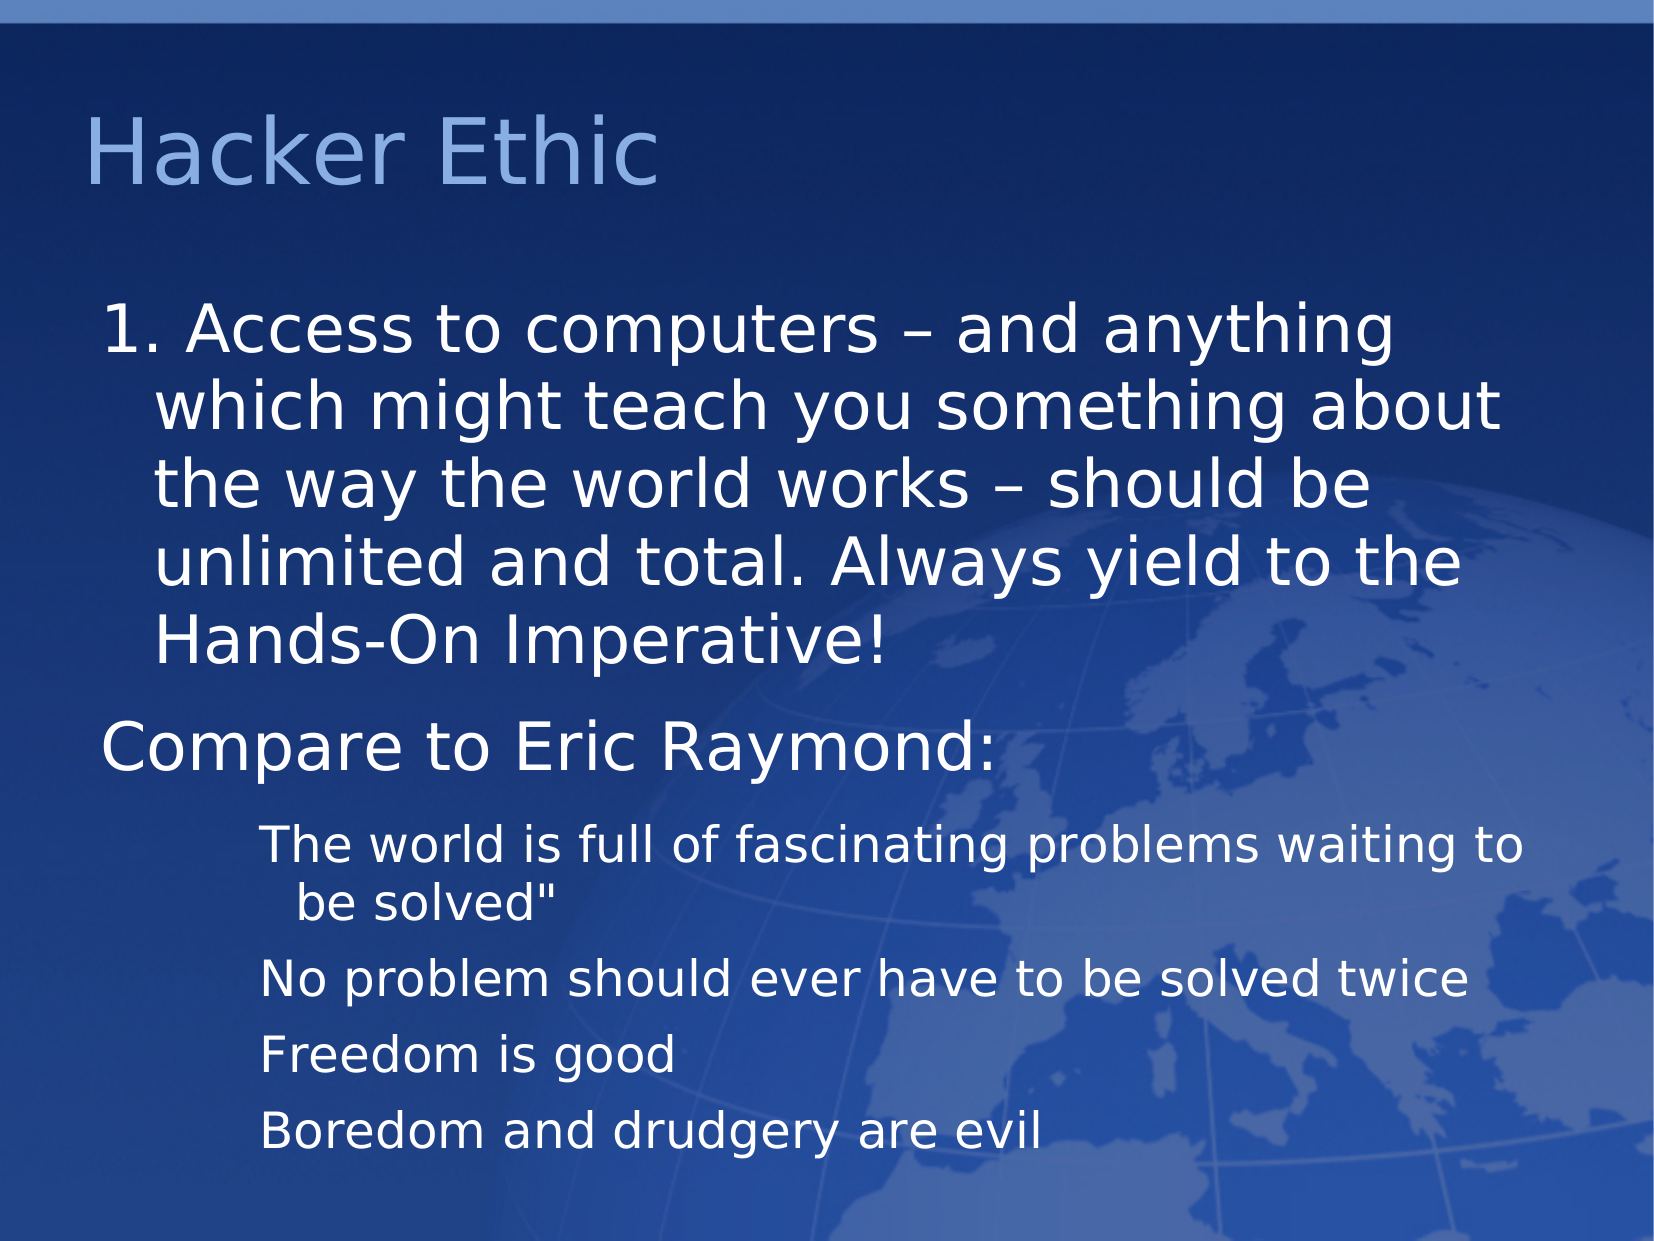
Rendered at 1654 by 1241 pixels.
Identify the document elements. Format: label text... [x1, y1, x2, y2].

title Hacker Ethic [82, 56, 1571, 250]
list 1. Access to computers – and anything which might teach you something about the way the world works – should be unlimited and total. Always yield to the Hands-On Imperative! Compare to Eric Raymond: The world is full of fascinating problems waiting to be solved" No problem should ever have to be solved twice Freedom is good Boredom and drudgery are evil [82, 290, 1571, 1161]
picture [0, 0, 1654, 1241]
